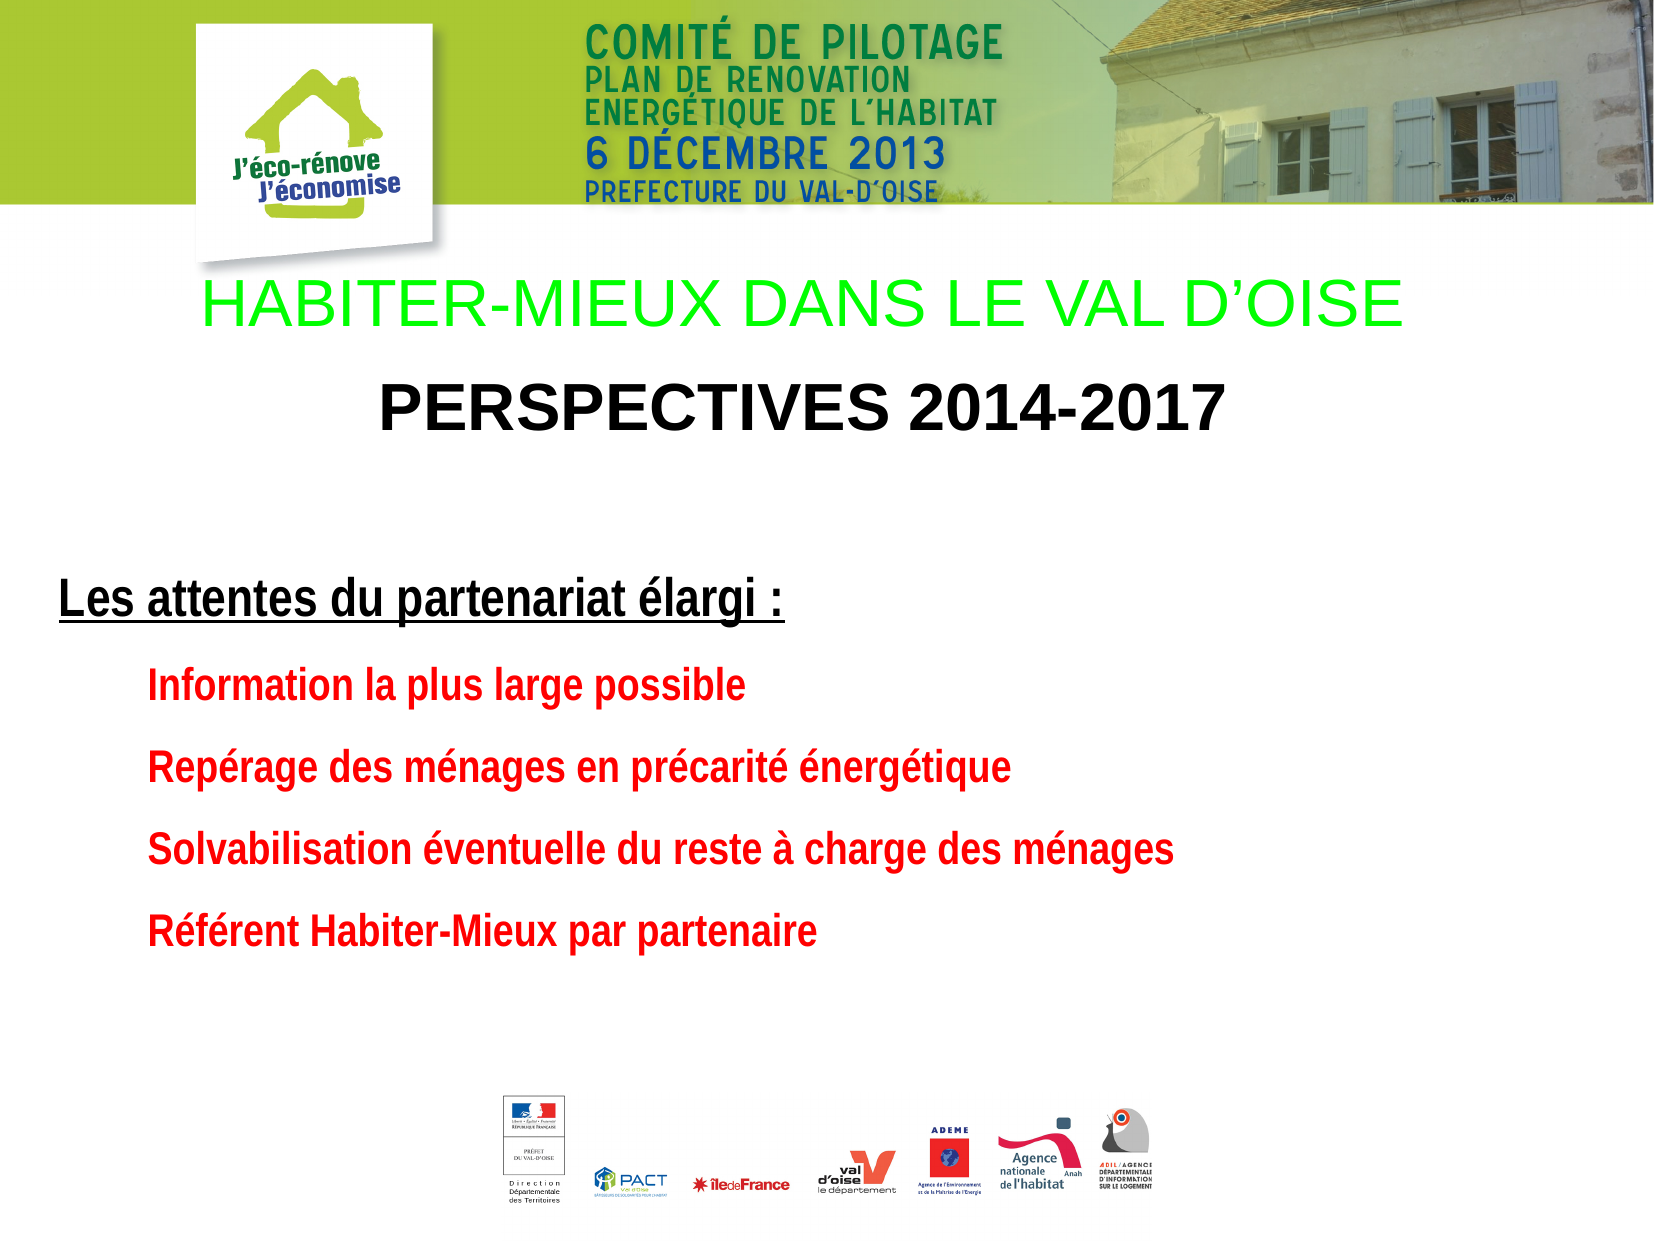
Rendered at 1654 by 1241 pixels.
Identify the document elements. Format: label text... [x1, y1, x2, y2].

list HABITER-MIEUX DANS LE VAL D’OISE PERSPECTIVES 2014-2017 Les attentes du partenariat élargi : Information la plus large possible Repérage des ménages en précarité énergétique Solvabilisation éventuelle du reste à charge des ménages Référent Habiter-Mieux par partenaire [59, 265, 1548, 986]
